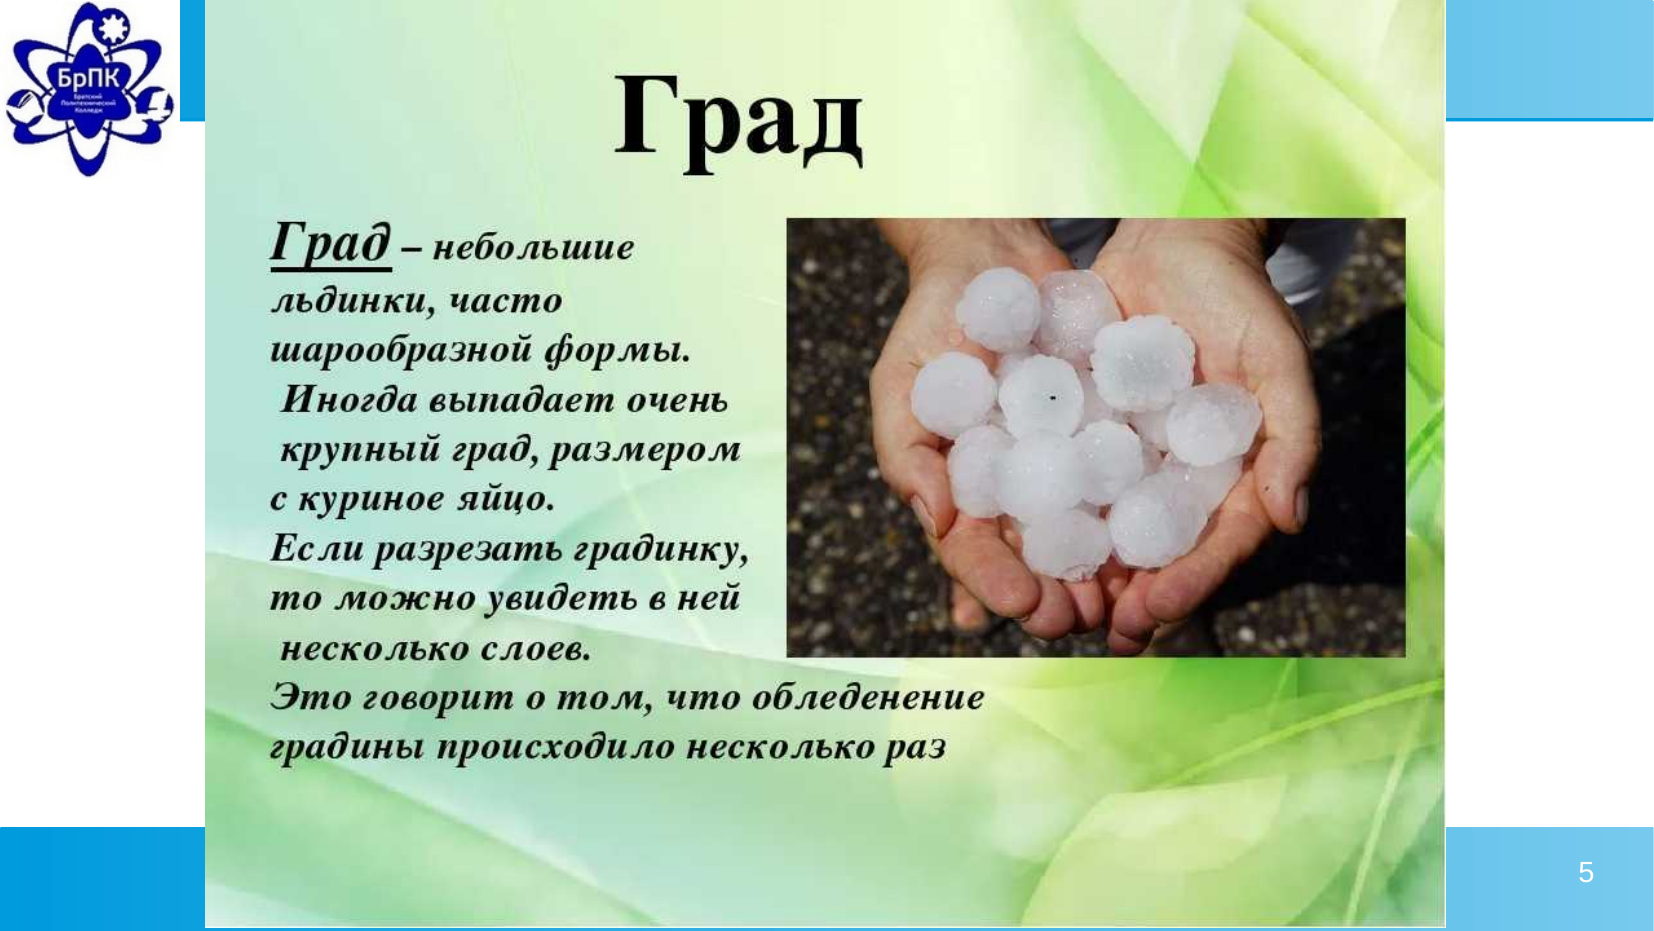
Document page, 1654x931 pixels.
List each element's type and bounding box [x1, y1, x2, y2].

picture [0, 0, 180, 180]
picture [205, 0, 1446, 928]
